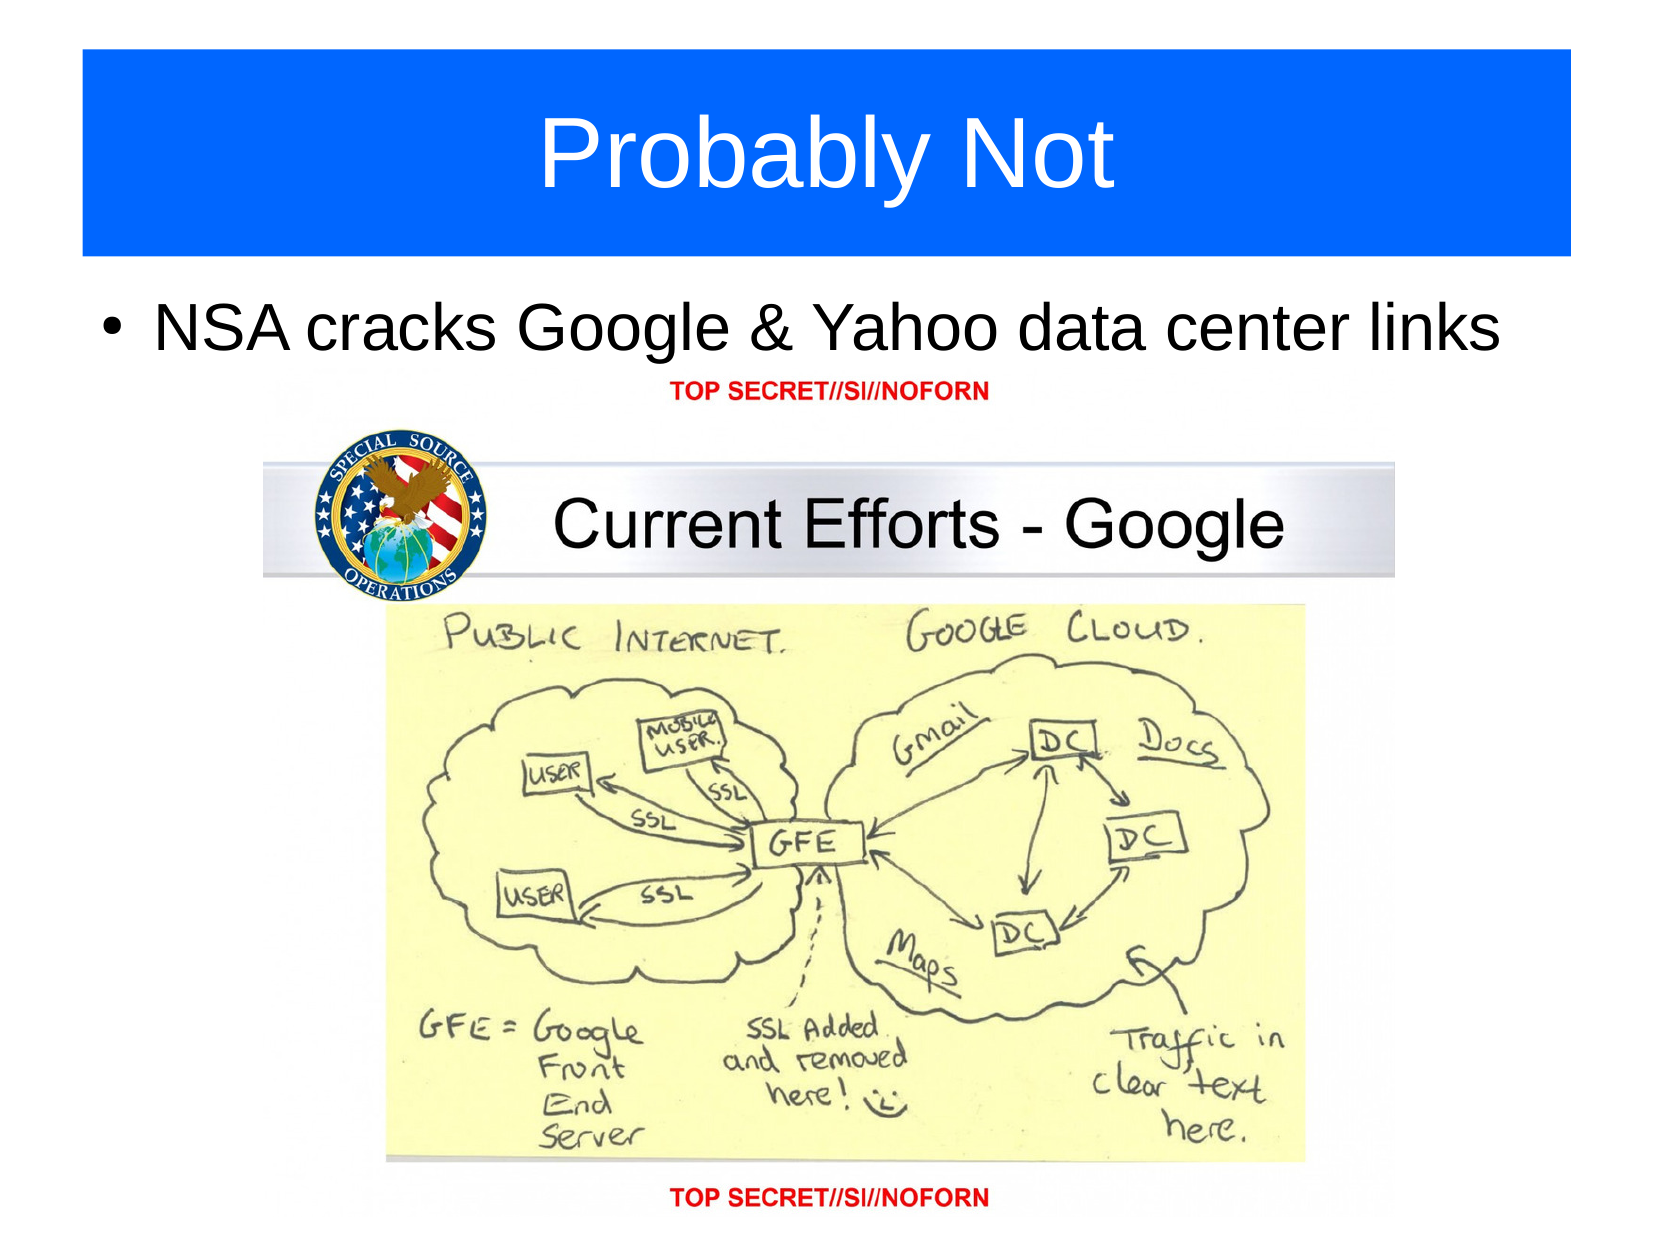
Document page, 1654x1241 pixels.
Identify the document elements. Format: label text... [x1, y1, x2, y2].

list NSA cracks Google & Yahoo data center links [82, 290, 1571, 1010]
picture [263, 368, 1395, 1217]
title Probably Not [82, 49, 1571, 257]
